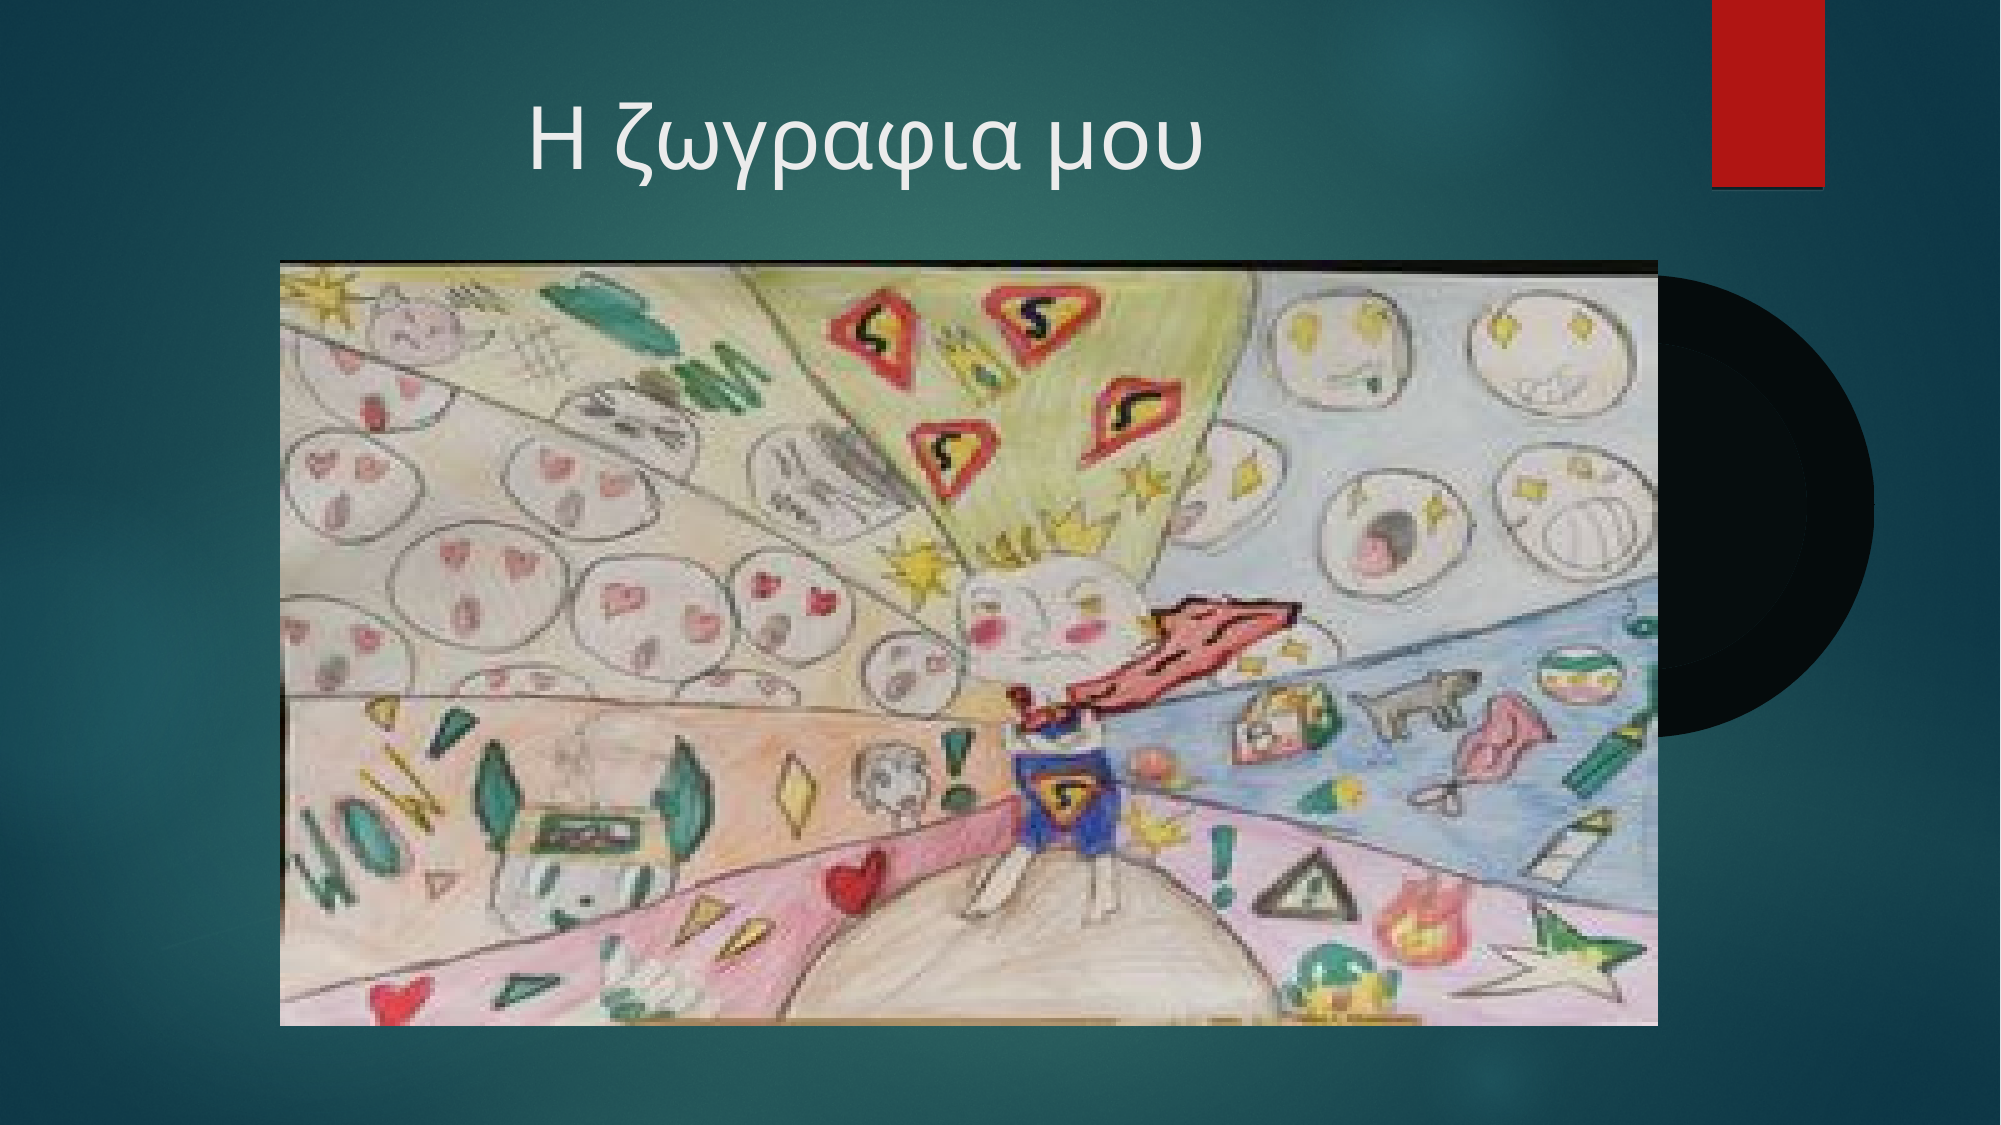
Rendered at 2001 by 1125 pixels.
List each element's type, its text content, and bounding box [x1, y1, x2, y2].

picture [280, 260, 1658, 1027]
title Η ζωγραφια μου [106, 74, 1649, 305]
